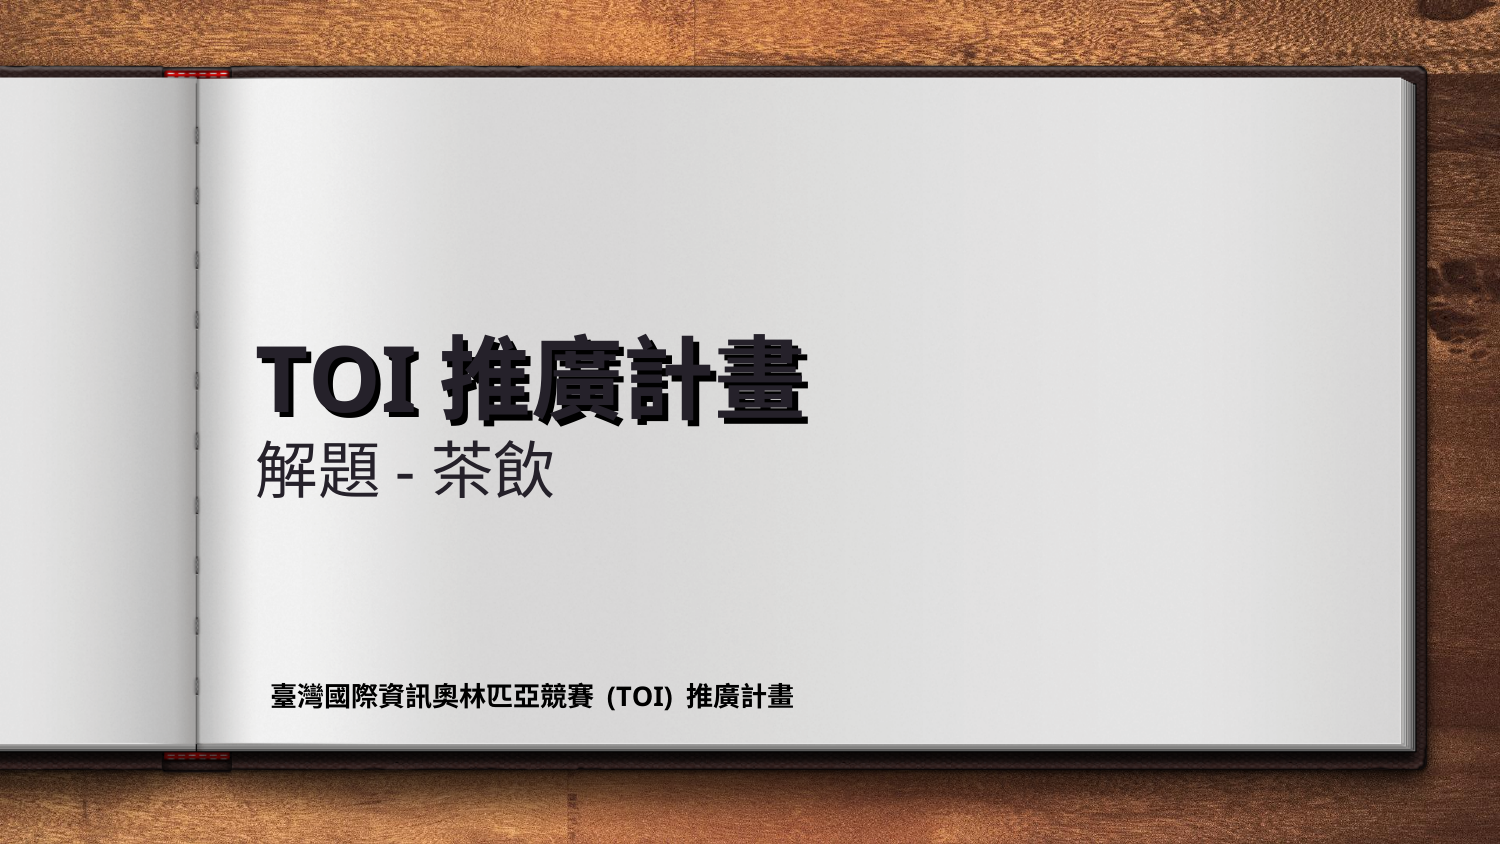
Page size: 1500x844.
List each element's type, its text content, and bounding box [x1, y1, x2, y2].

title TOI推廣計畫 解題-茶飲 [240, 262, 894, 565]
